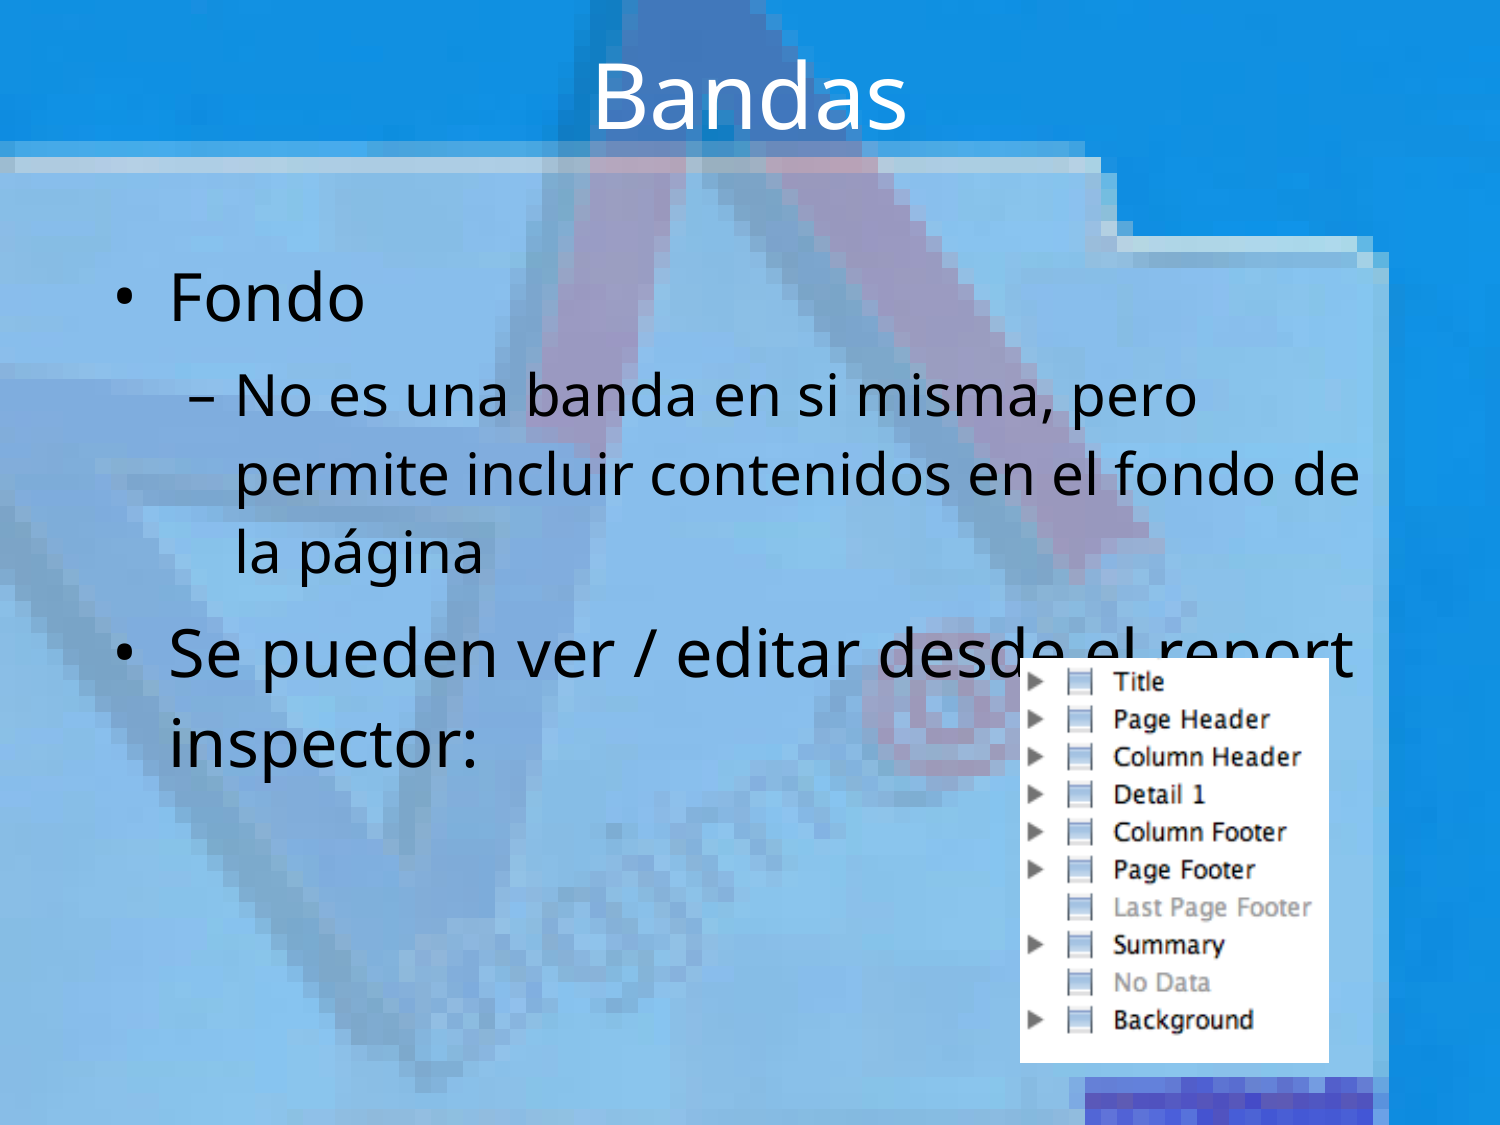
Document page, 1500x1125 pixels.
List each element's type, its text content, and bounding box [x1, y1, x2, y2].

list Fondo No es una banda en si misma, pero permite incluir contenidos en el fondo de la página Se pueden ver / editar desde el report inspector: [112, 249, 1388, 1001]
title Bandas [112, 0, 1388, 214]
picture [0, 0, 1500, 1125]
